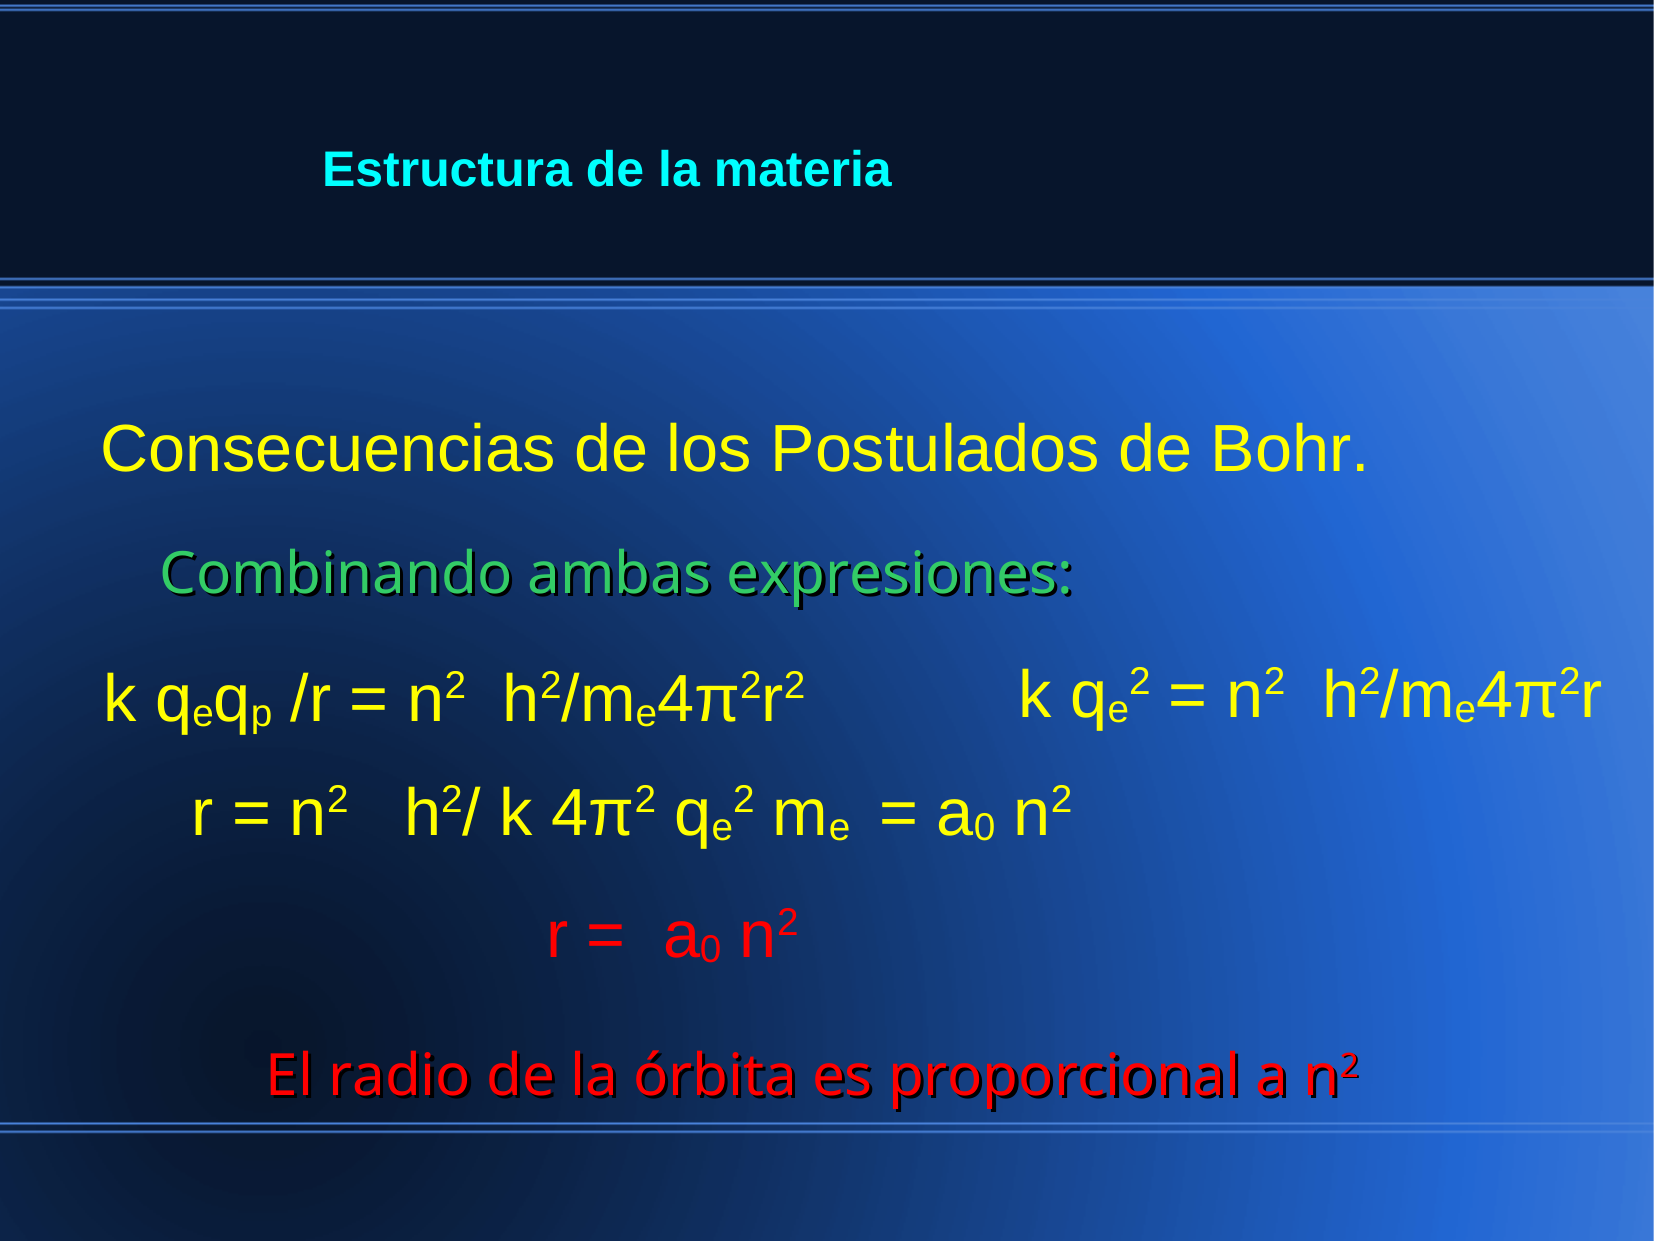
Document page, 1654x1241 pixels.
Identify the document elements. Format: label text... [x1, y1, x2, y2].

text_box Combinando ambas expresiones: [88, 531, 1506, 621]
text_box r = a0 n2 [531, 889, 916, 1004]
picture [0, 0, 1654, 1241]
list Consecuencias de los Postulados de Bohr. [29, 306, 1565, 486]
text_box El radio de la órbita es proporcional a n2 [265, 1033, 1506, 1111]
text_box k qeqp /r = n2 h2/me4π2r2 [88, 653, 857, 768]
text_box k qe2 = n2 h2/me4π2r [1003, 649, 1625, 764]
title Estructura de la materia [32, 118, 1182, 220]
text_box r = n2 h2/ k 4π2 qe2 me = a0 n2 [177, 767, 1329, 882]
